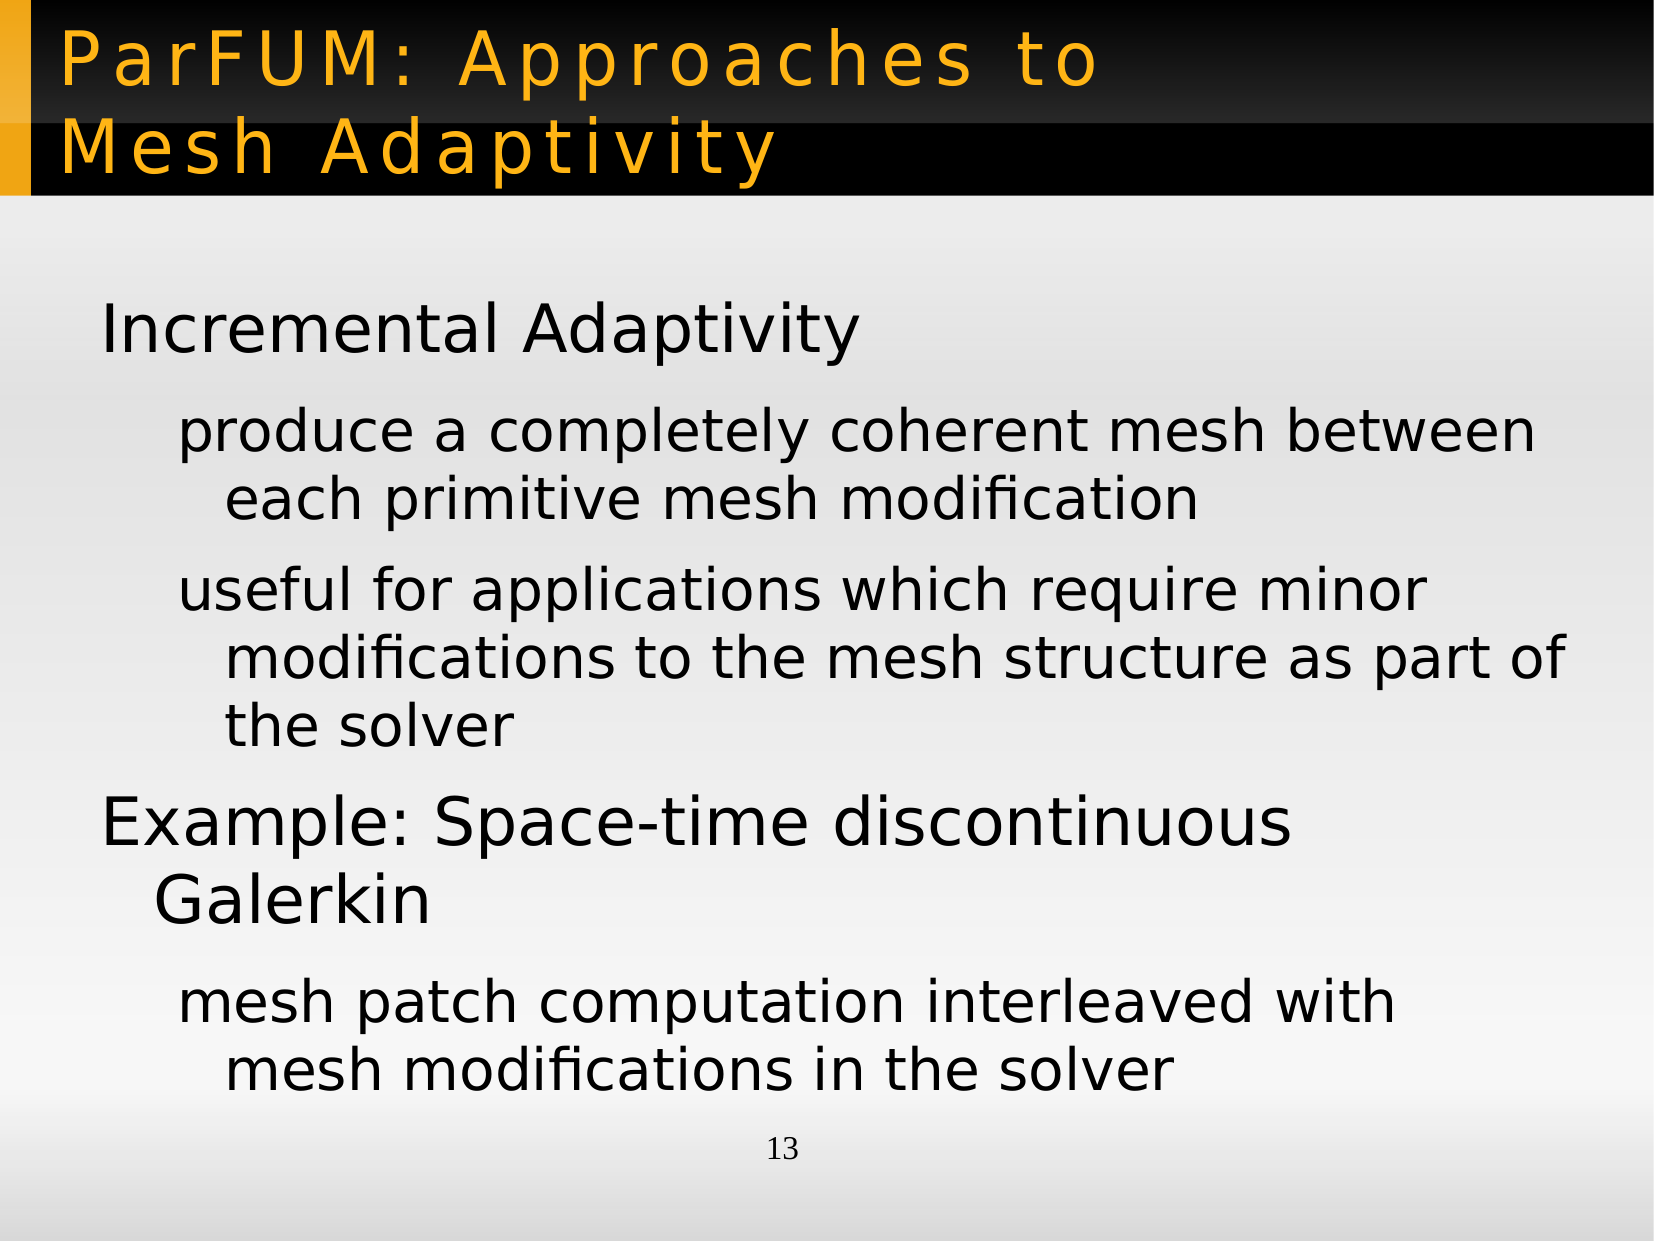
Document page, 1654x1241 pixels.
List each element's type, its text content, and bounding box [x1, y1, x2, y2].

list Incremental Adaptivity produce a completely coherent mesh between each primitive mesh modification useful for applications which require minor modifications to the mesh structure as part of the solver Example: Space-time discontinuous Galerkin mesh patch computation interleaved with mesh modifications in the solver [82, 290, 1571, 1105]
picture [0, 0, 1654, 1241]
title ParFUM: Approaches to Mesh Adaptivity [59, 16, 1270, 191]
